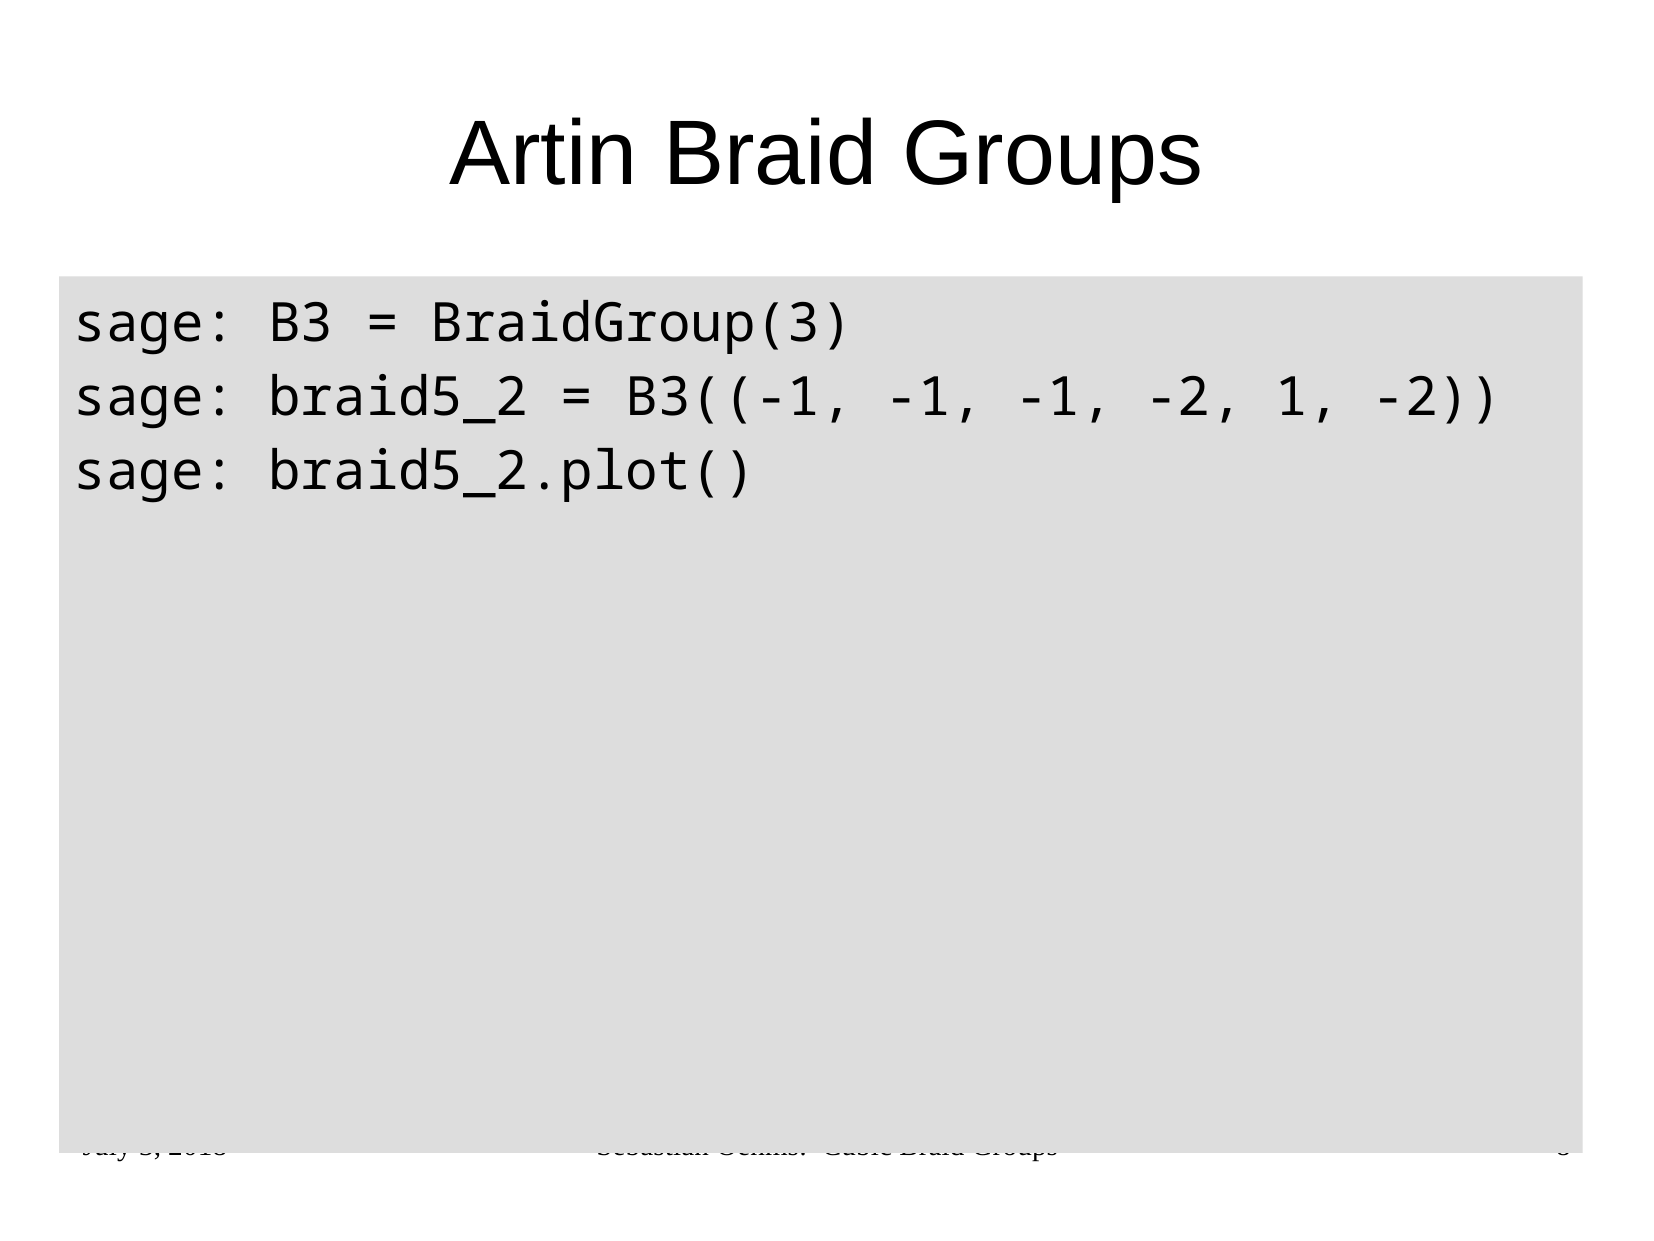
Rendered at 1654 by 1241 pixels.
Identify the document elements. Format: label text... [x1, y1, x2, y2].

title Artin Braid Groups [82, 49, 1571, 257]
text_box sage: B3 = BraidGroup(3) sage: braid5_2 = B3((-1, -1, -1, -2, 1, -2)) sage: braid5_2.plot() [59, 276, 1583, 1153]
